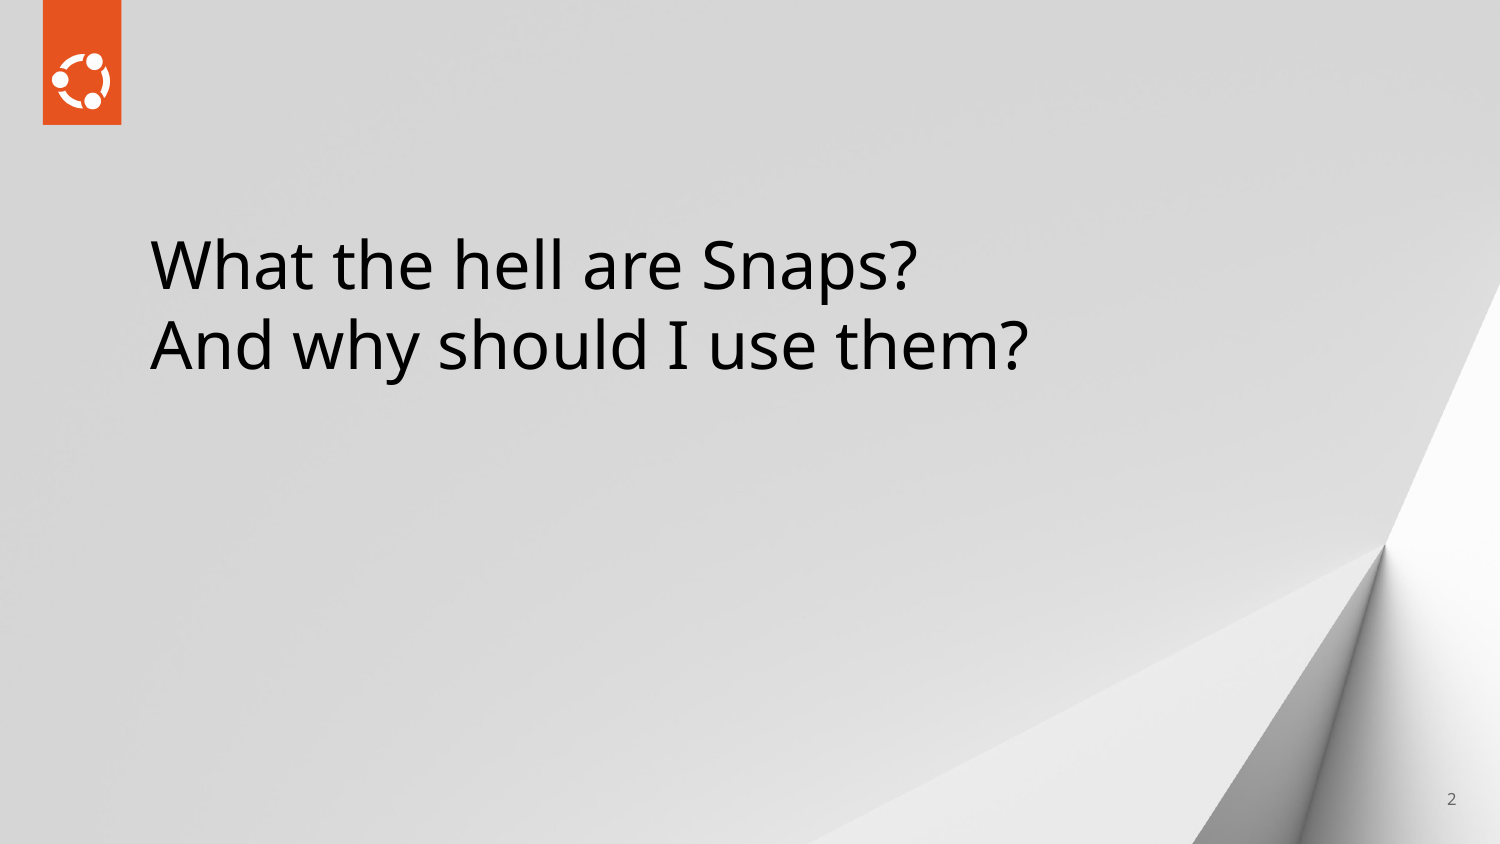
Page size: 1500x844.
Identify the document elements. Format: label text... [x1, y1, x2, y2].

picture [0, 0, 1500, 844]
slide_number <number> [1381, 773, 1472, 839]
title What the hell are Snaps? And why should I use them? [150, 300, 1049, 383]
